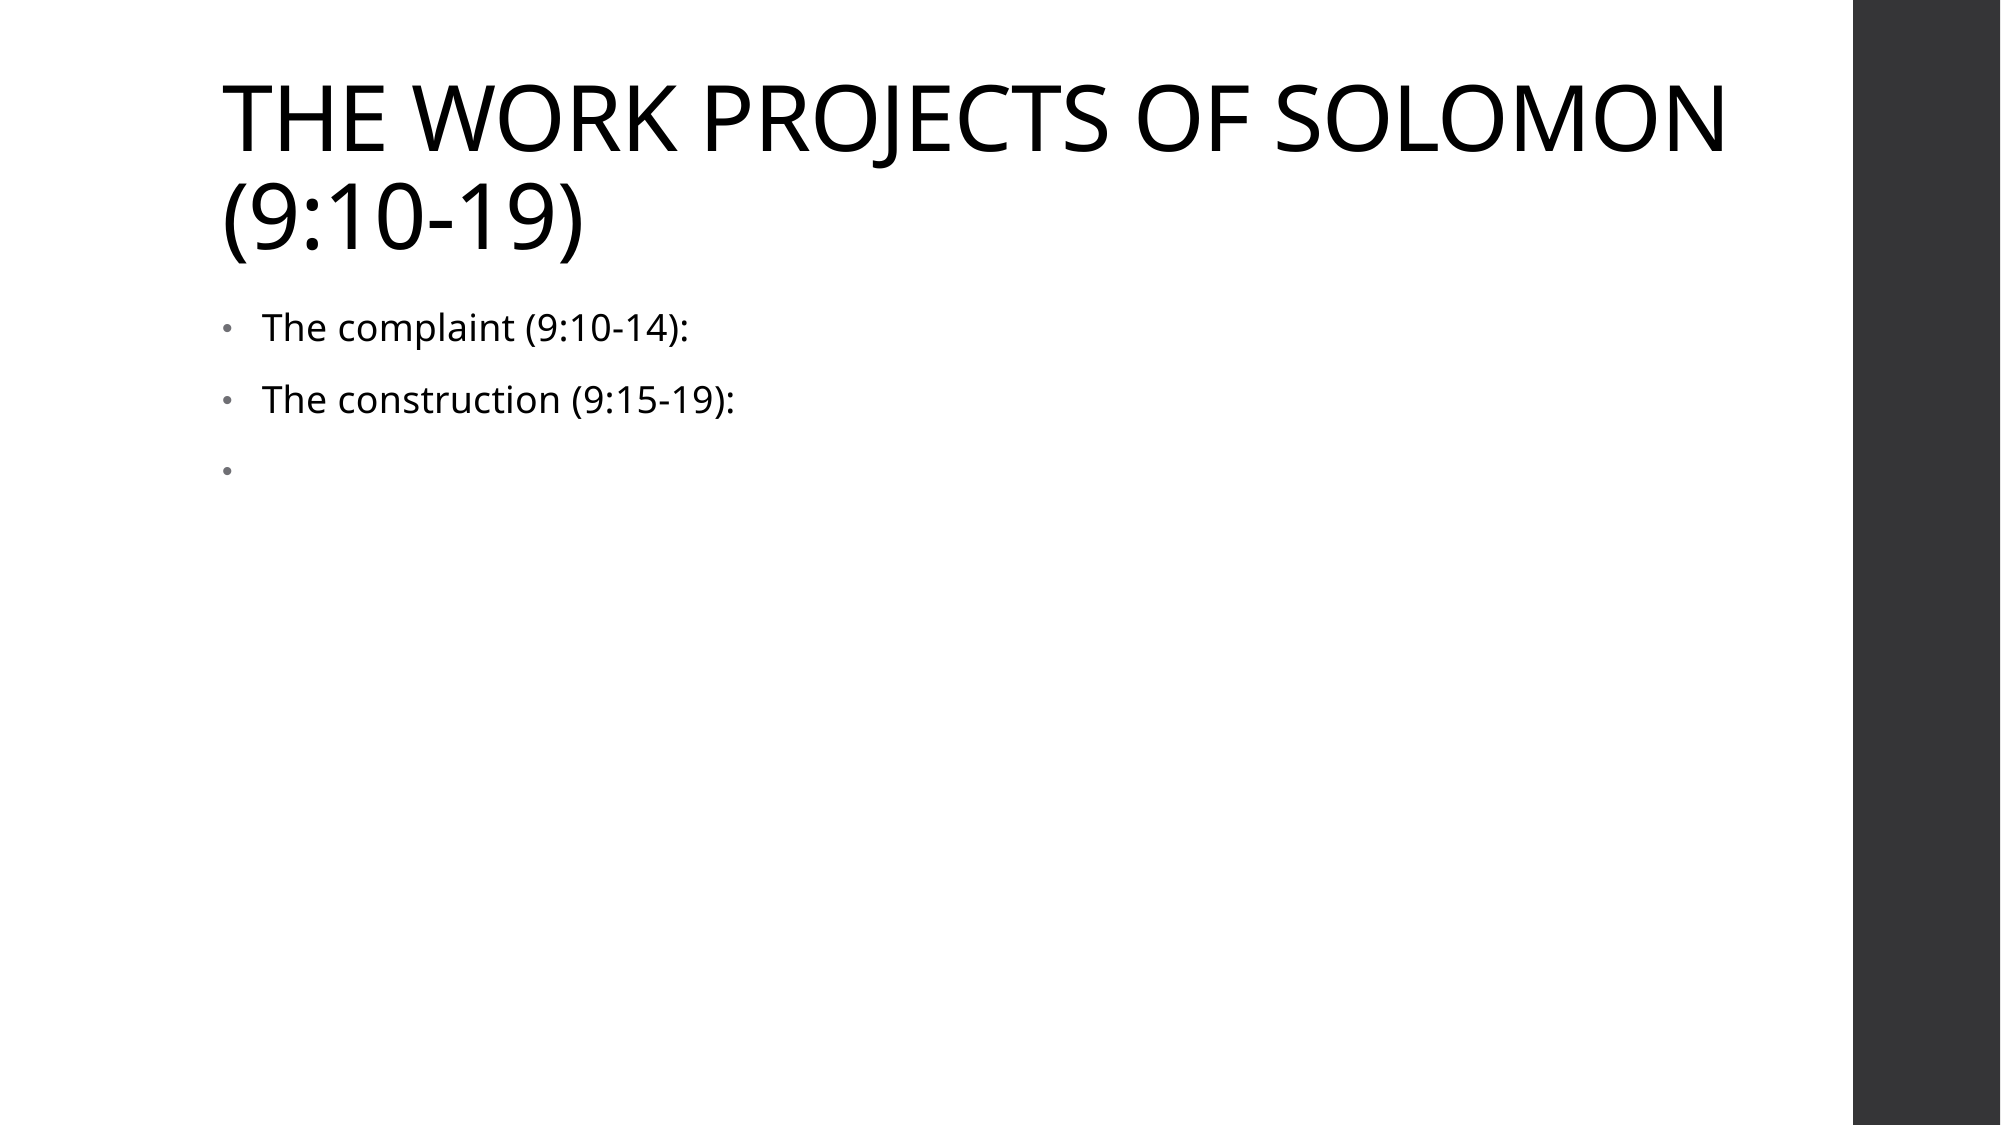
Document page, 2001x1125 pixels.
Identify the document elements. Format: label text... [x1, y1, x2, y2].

title THE WORK PROJECTS OF SOLOMON (9:10-19) [206, 60, 1797, 278]
list The complaint (9:10-14): The construction (9:15-19): [206, 299, 1617, 1014]
